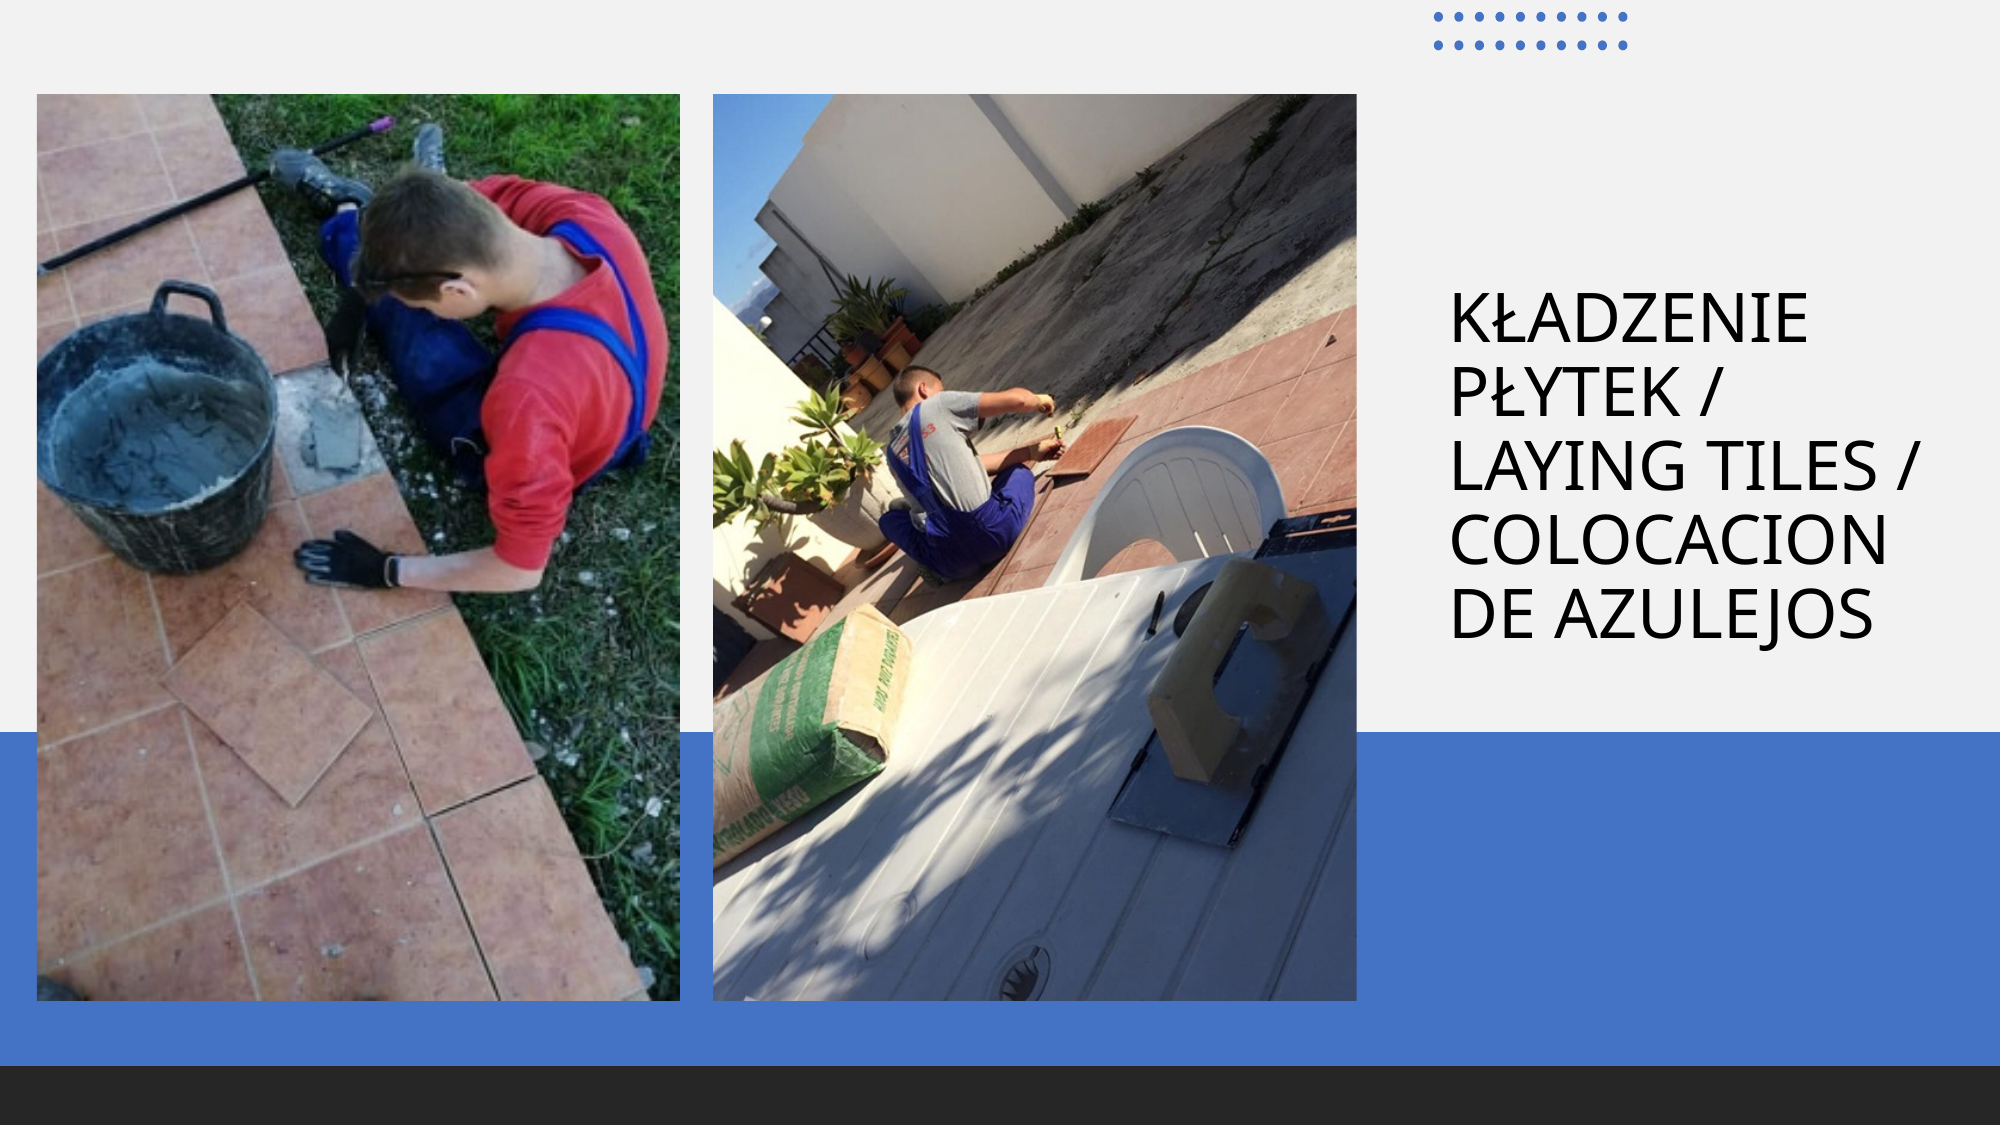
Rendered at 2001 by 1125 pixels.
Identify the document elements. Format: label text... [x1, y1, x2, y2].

text_box [0, 0, 2000, 1125]
picture [713, 94, 1357, 1001]
title KŁADZENIE PŁYTEK / LAYING TILES / COLOCACION DE AZULEJOS [1433, 184, 1940, 661]
picture [36, 94, 680, 1001]
